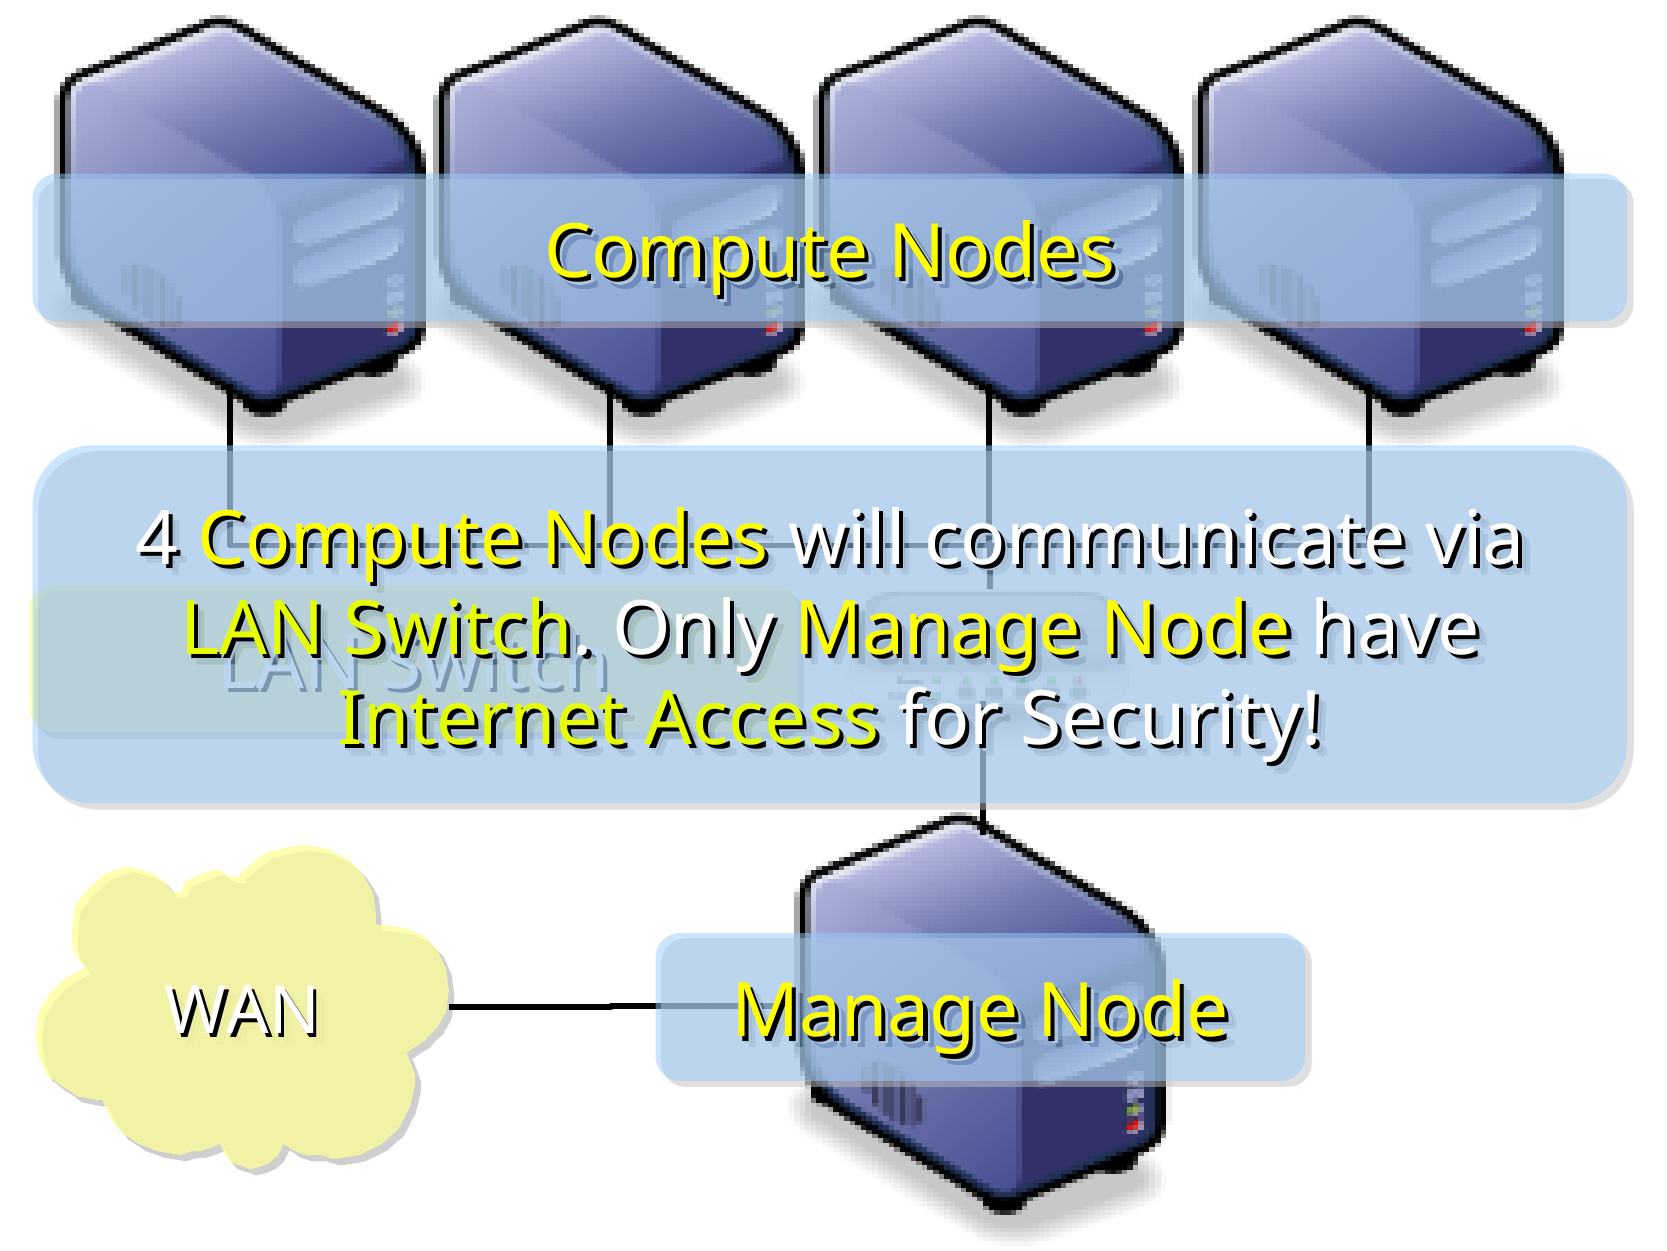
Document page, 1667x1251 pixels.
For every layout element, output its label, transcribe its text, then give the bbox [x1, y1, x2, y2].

picture [767, 1081, 1211, 1251]
text_box Compute Nodes [32, 173, 1628, 322]
text_box WAN [35, 844, 449, 1170]
text_box Manage Node [655, 933, 1306, 1081]
picture [27, 2, 1609, 502]
picture [767, 804, 1211, 933]
text_box 4 Compute Nodes will communicate via LAN Switch. Only Manage Node have Internet Access for Security! [32, 445, 1628, 804]
